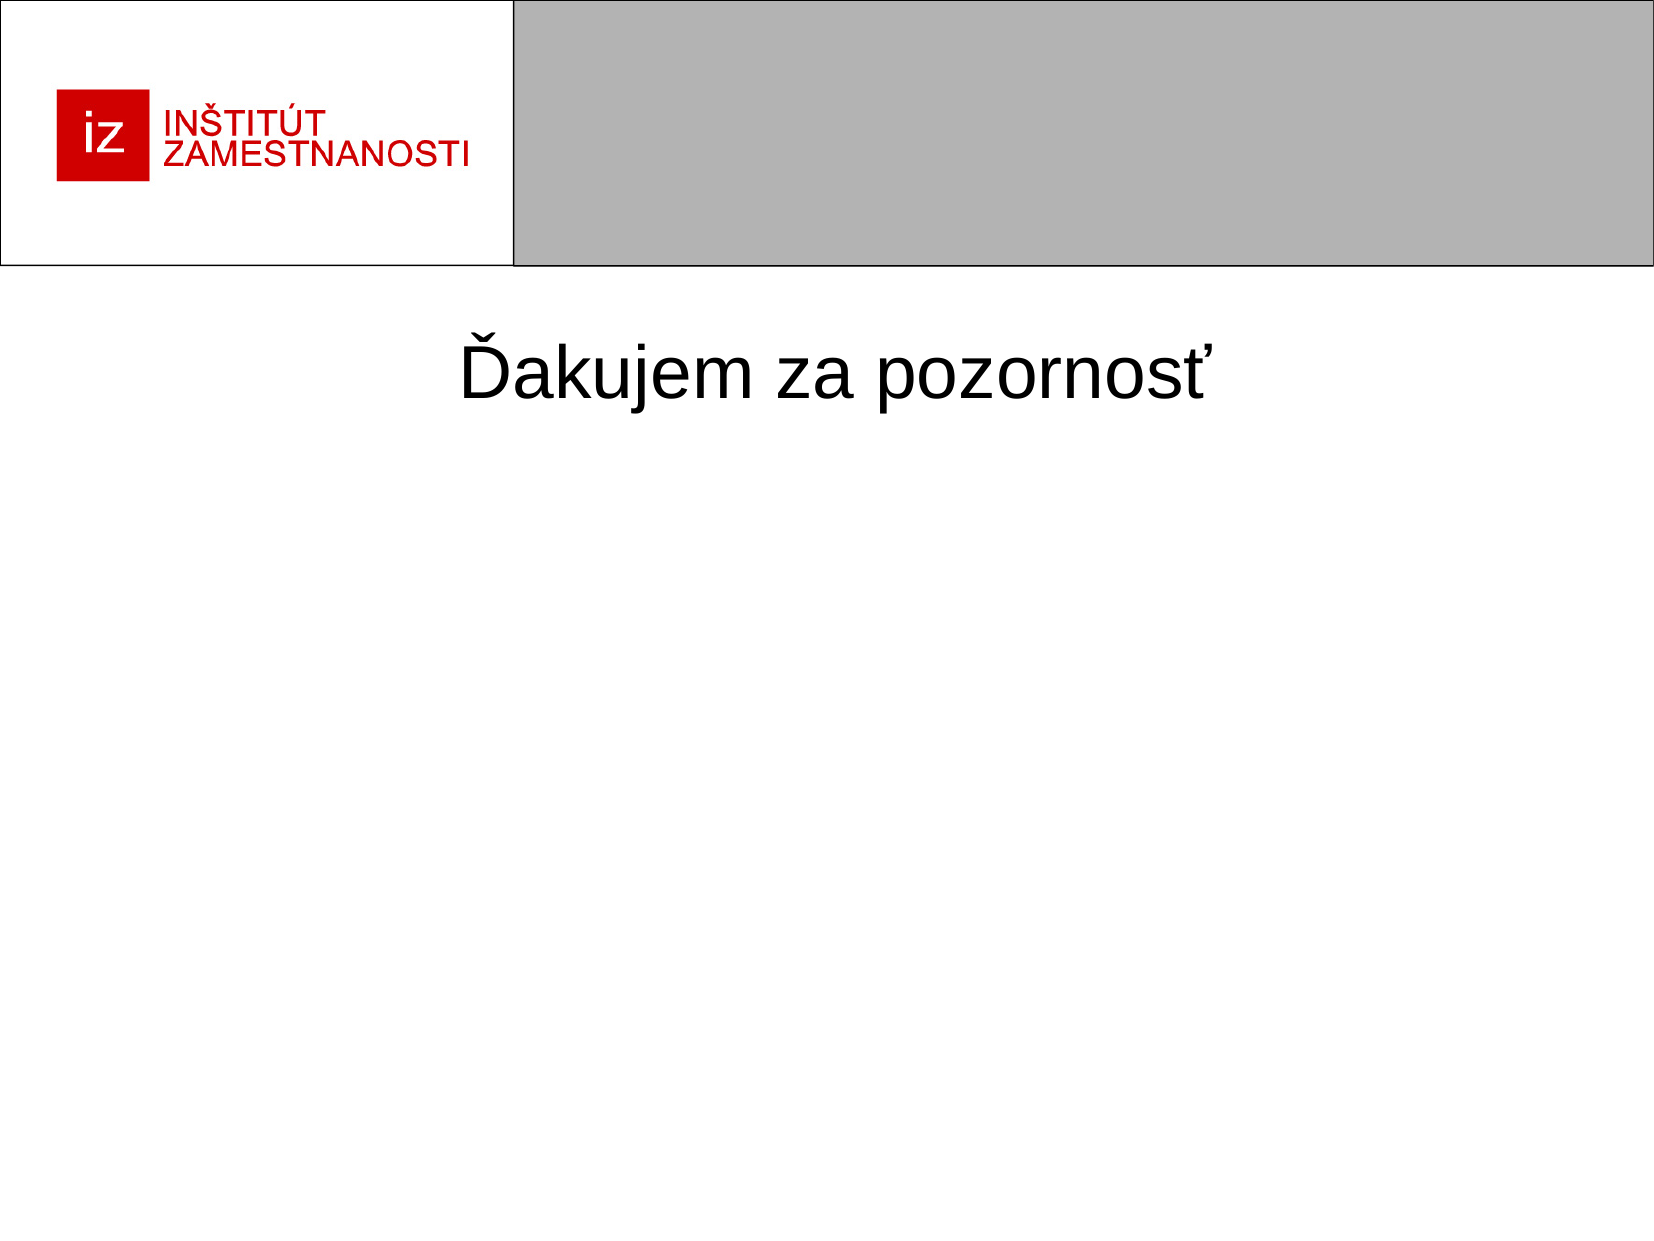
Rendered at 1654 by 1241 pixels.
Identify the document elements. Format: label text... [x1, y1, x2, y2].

picture [5, 8, 512, 257]
list Ďakujem za pozornosť [121, 344, 1533, 1112]
